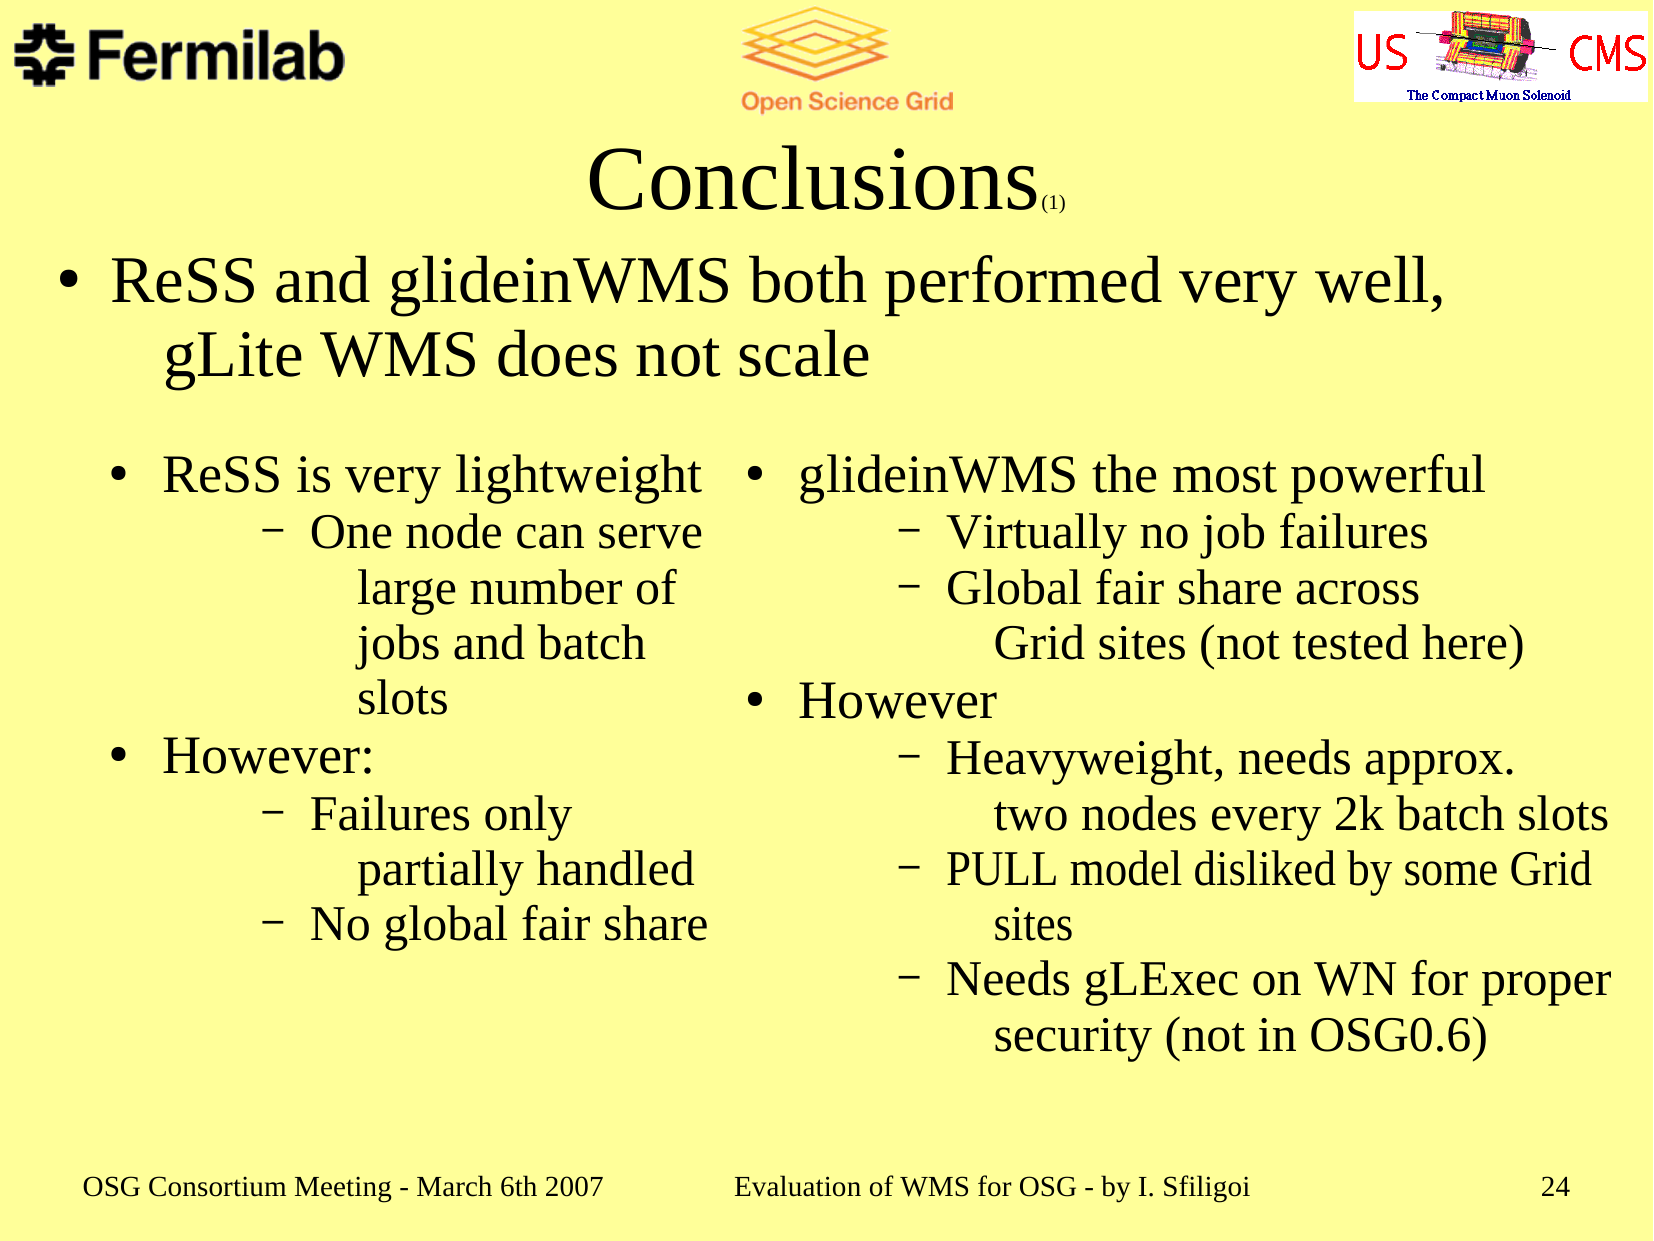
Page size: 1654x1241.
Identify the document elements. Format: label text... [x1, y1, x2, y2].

picture [1354, 11, 1648, 102]
list ReSS is very lightweight One node can serve large number of jobs and batch slots However: Failures only partially handled No global fair share [73, 444, 710, 1011]
list ReSS and glideinWMS both performed very well, gLite WMS does not scale [21, 243, 1553, 429]
picture [741, 5, 953, 100]
list glideinWMS the most powerful Virtually no job failures Global fair share across Grid sites (not tested here) However Heavyweight, needs approx. two nodes every 2k batch slots PULL model disliked by some Grid sites Needs gLExec on WN for proper security (not in OSG0.6) [710, 444, 1617, 1173]
picture [14, 23, 345, 87]
title Conclusions(1) [82, 100, 1571, 257]
